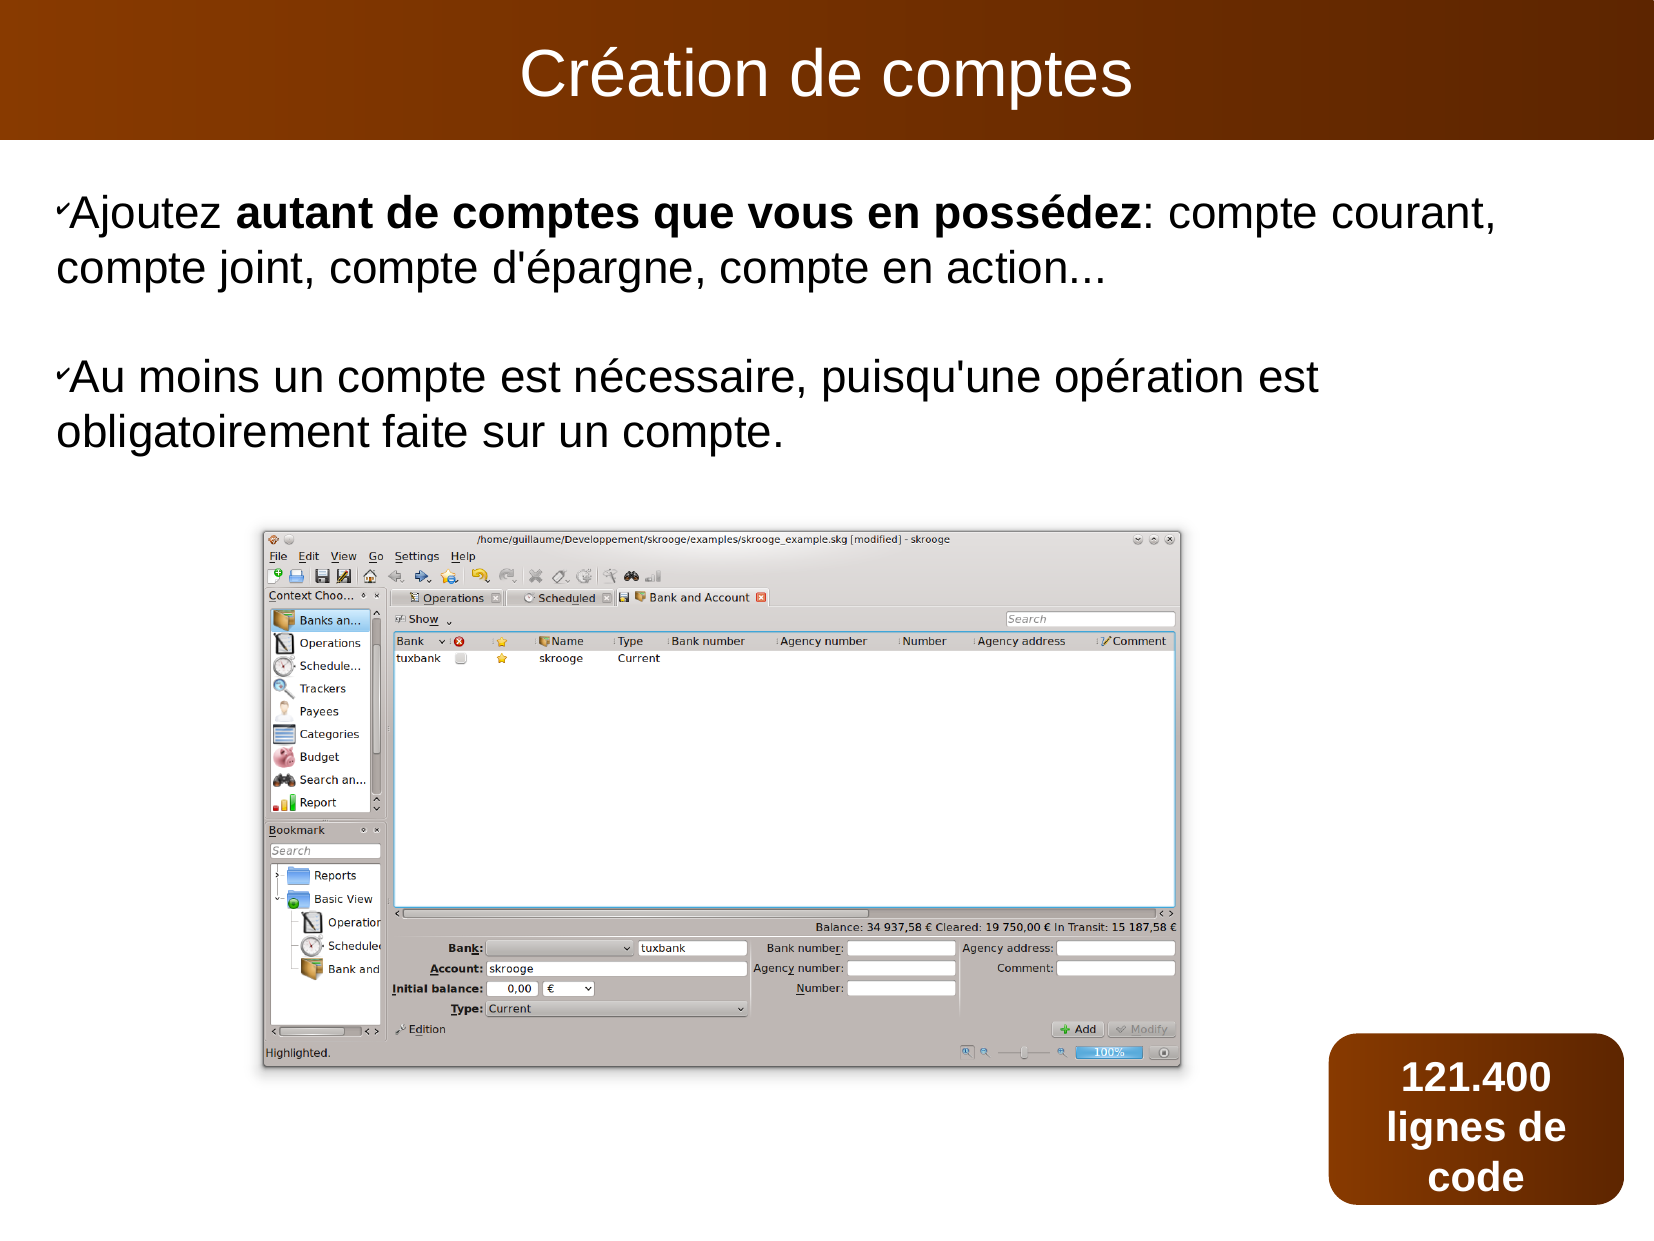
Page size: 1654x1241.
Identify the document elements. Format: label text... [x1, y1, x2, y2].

text_box 121.400 lignes de code [1328, 1033, 1625, 1205]
text_box Ajoutez autant de comptes que vous en possédez: compte courant, compte joint, compte d'épargne, compte en action... Au moins un compte est nécessaire, puisqu'une opération est obligatoirement faite sur un compte. [41, 174, 1530, 465]
title Création de comptes [0, 0, 1654, 140]
picture [236, 504, 1207, 1093]
